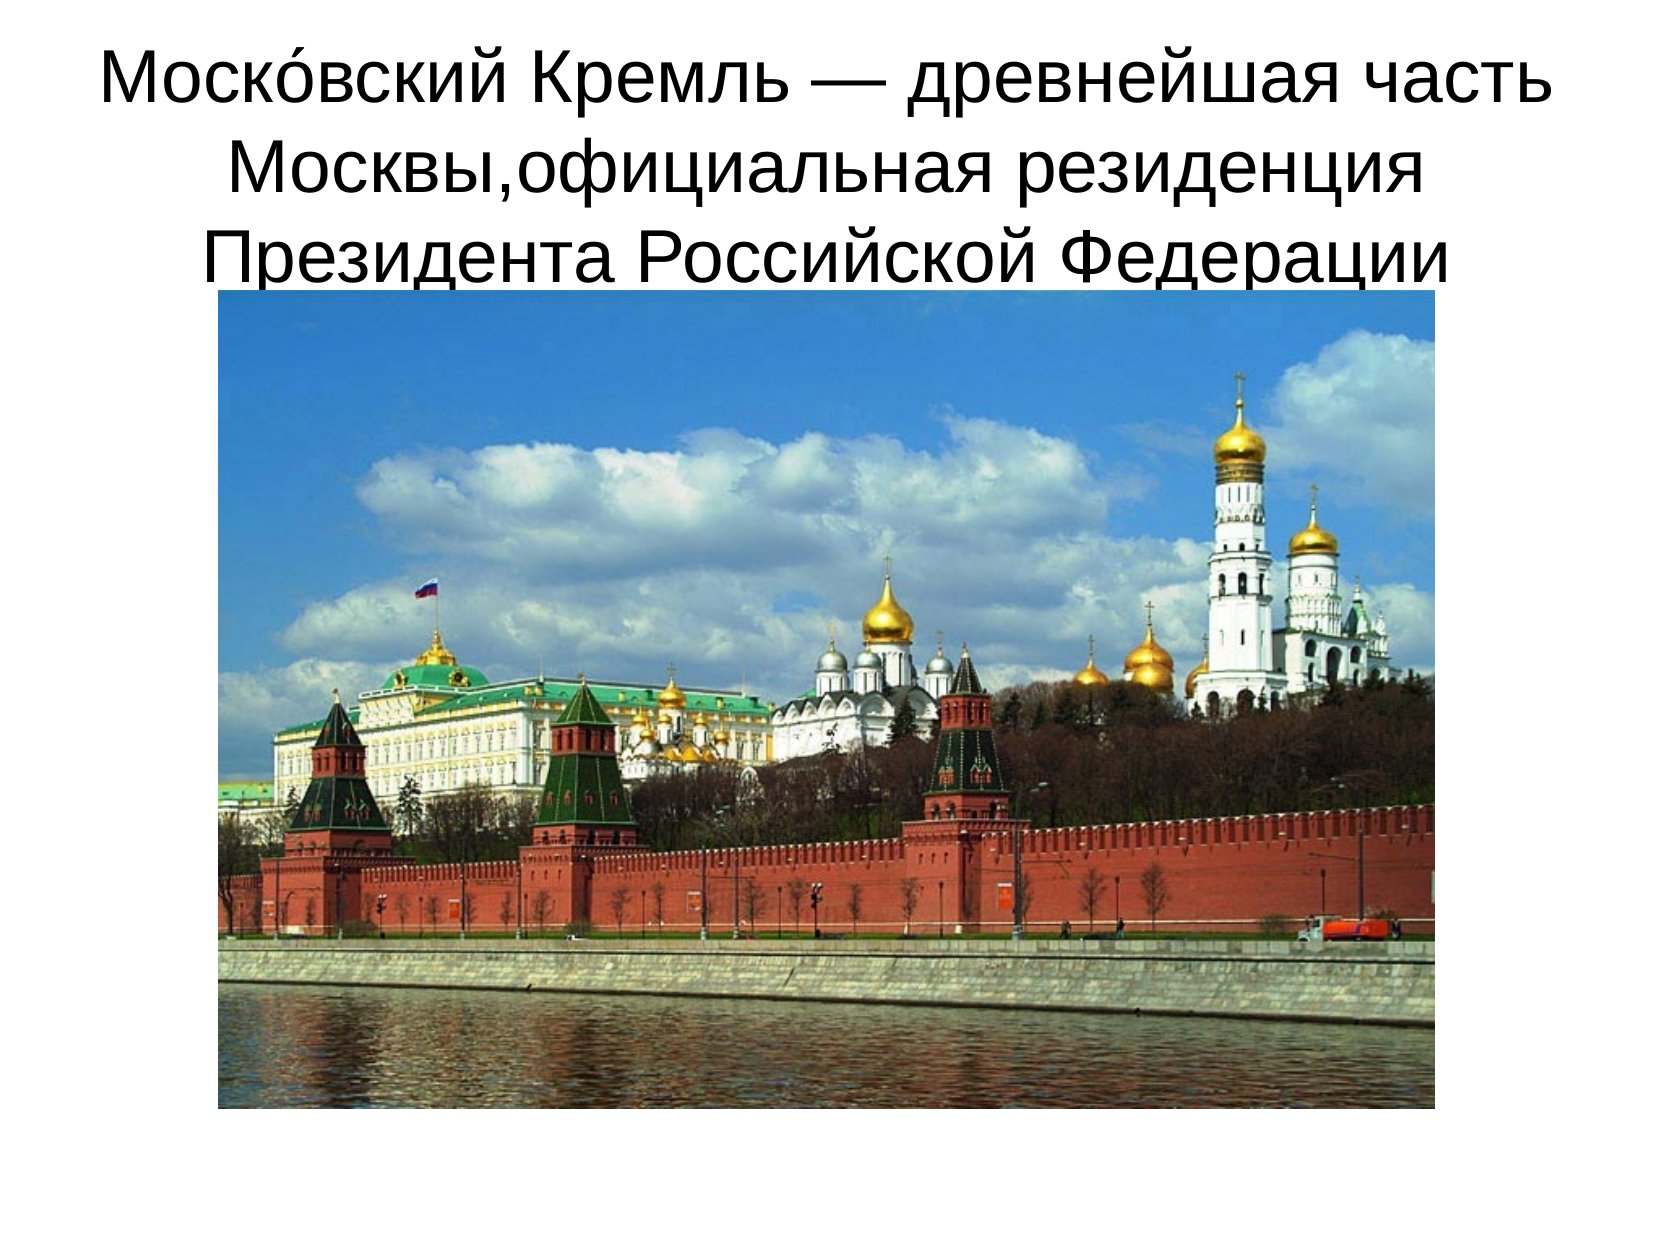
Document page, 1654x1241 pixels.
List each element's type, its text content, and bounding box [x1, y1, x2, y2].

title Моско́вский Кремль — древнейшая часть Москвы,официальная резиденция Президента Российской Федерации [82, 26, 1571, 279]
picture [218, 290, 1435, 1109]
